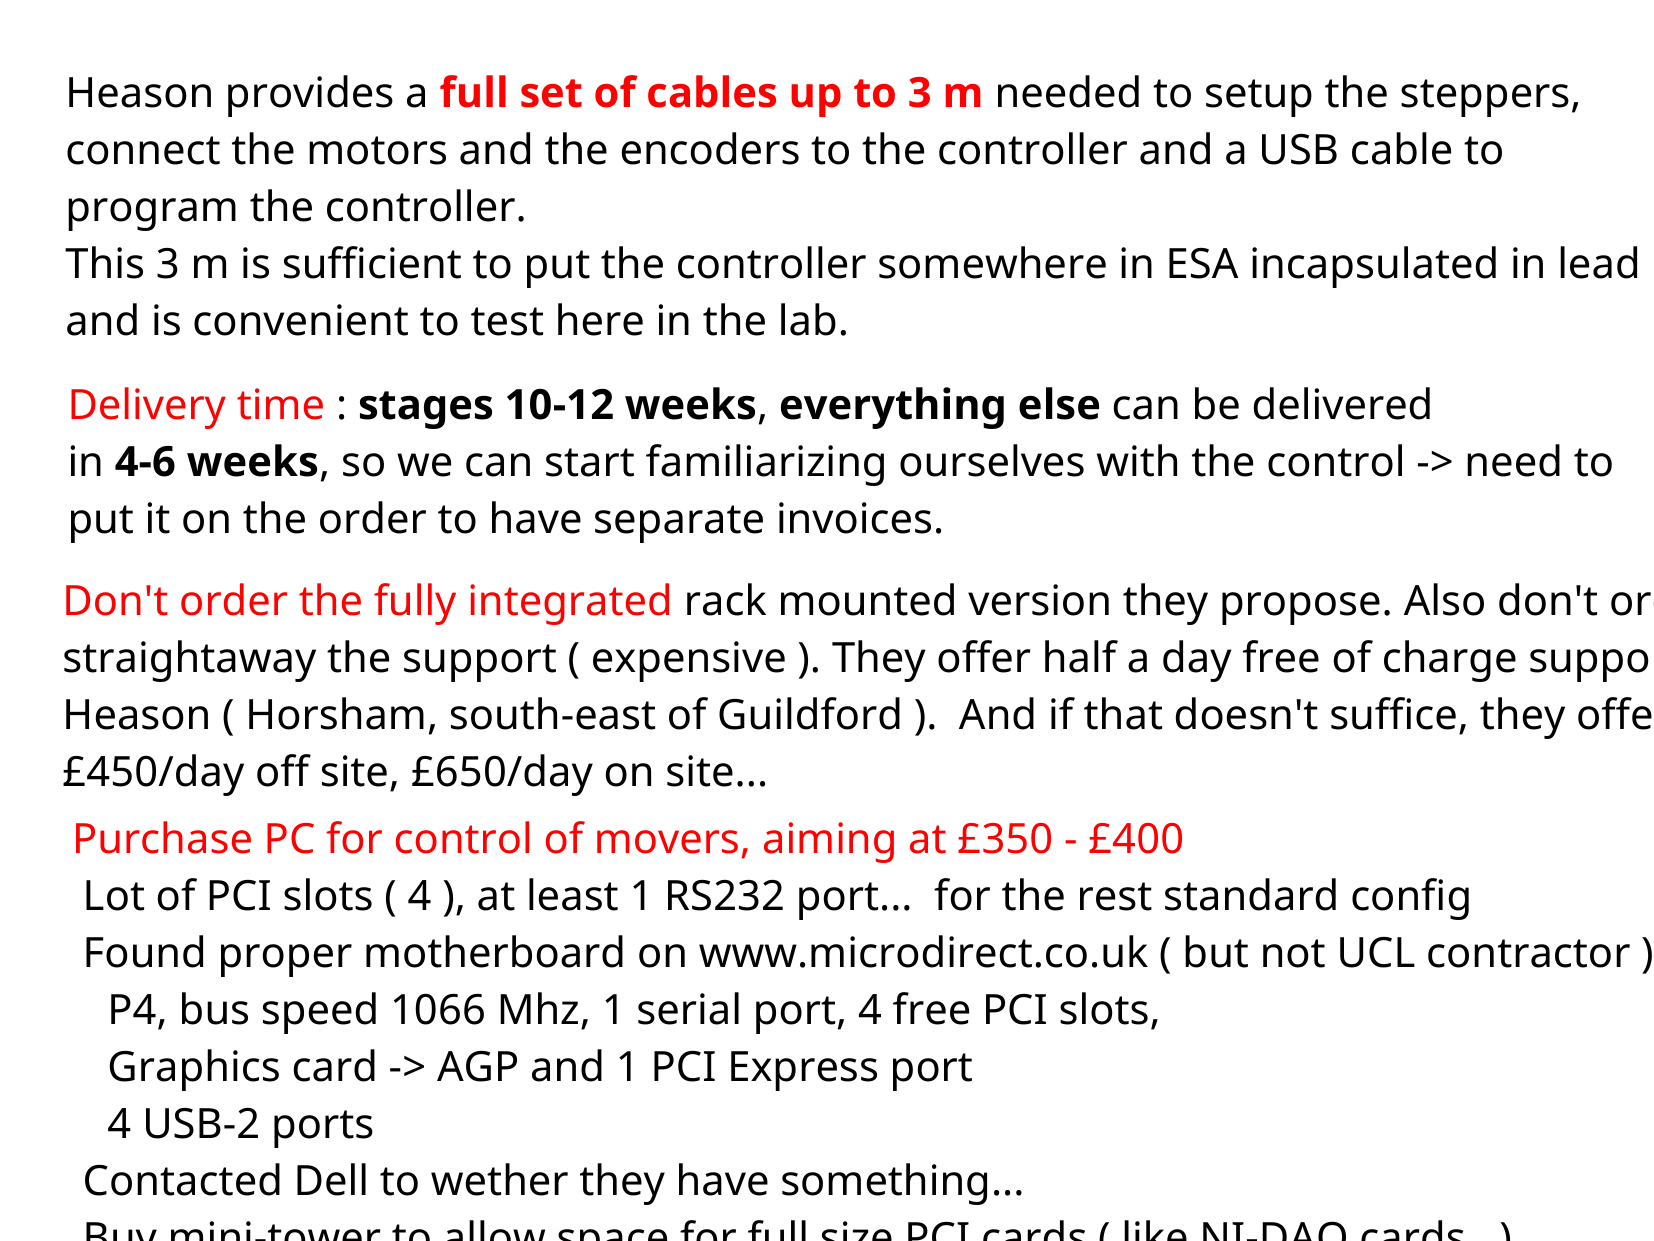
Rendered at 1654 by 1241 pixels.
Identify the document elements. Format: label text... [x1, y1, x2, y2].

text_box Purchase PC for control of movers, aiming at £350 - £400 Lot of PCI slots ( 4 ), at least 1 RS232 port... for the rest standard config Found proper motherboard on www.microdirect.co.uk ( but not UCL contractor ) P4, bus speed 1066 Mhz, 1 serial port, 4 free PCI slots, Graphics card -> AGP and 1 PCI Express port 4 USB-2 ports Contacted Dell to wether they have something... Buy mini-tower to allow space for full size PCI cards ( like NI-DAQ cards...) [57, 801, 1584, 1220]
text_box Heason provides a full set of cables up to 3 m needed to setup the steppers, connect the motors and the encoders to the controller and a USB cable to program the controller. This 3 m is sufficient to put the controller somewhere in ESA incapsulated in lead and is convenient to test here in the lab. [50, 54, 1575, 324]
text_box Don't order the fully integrated rack mounted version they propose. Also don't order straightaway the support ( expensive ). They offer half a day free of charge support at Heason ( Horsham, south-east of Guildford ). And if that doesn't suffice, they offer £450/day off site, £650/day on site... [47, 563, 1654, 781]
text_box Delivery time : stages 10-12 weeks, everything else can be delivered in 4-6 weeks, so we can start familiarizing ourselves with the control -> need to put it on the order to have separate invoices. [52, 367, 1556, 536]
